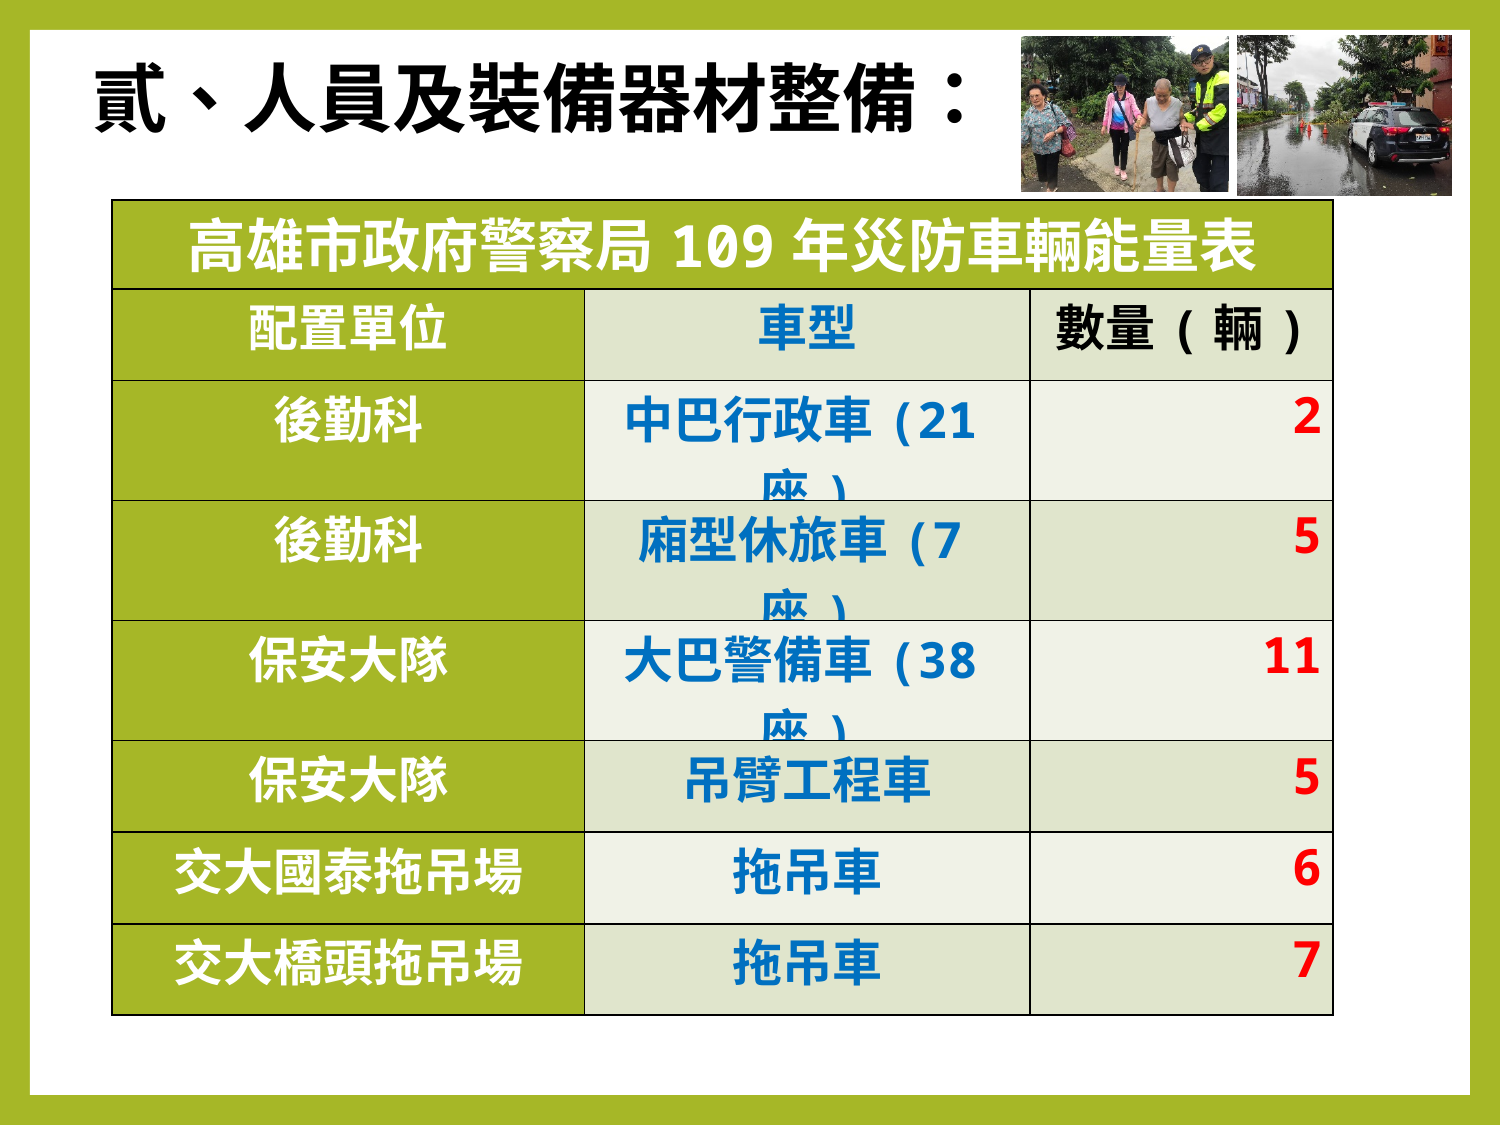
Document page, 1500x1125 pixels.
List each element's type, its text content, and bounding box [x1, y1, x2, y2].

table_cell 拖吊車 [585, 833, 1029, 923]
table_cell 中巴行政車(21座) [585, 381, 1029, 500]
table_cell 交大橋頭拖吊場 [113, 925, 584, 1014]
table_cell 大巴警備車(38座) [585, 621, 1029, 740]
picture [1237, 35, 1452, 197]
table_cell 6 [1031, 833, 1332, 923]
table_cell 保安大隊 [113, 621, 584, 740]
table_cell 後勤科 [113, 381, 584, 500]
table_cell 廂型休旅車(7座) [585, 501, 1029, 620]
picture [1021, 36, 1229, 192]
table_cell 車型 [585, 290, 1029, 380]
table_cell 2 [1031, 381, 1332, 500]
table_cell 保安大隊 [113, 741, 584, 831]
table_cell 5 [1031, 501, 1332, 620]
table_cell 11 [1031, 621, 1332, 740]
table_cell 配置單位 [113, 290, 584, 380]
table_header 高雄市政府警察局109年災防車輛能量表 [113, 201, 1332, 288]
table_cell 後勤科 [113, 501, 584, 620]
table_cell 吊臂工程車 [585, 741, 1029, 831]
table_cell 5 [1031, 741, 1332, 831]
text_box 貳、人員及裝備器材整備： [78, 43, 1008, 149]
table_cell 7 [1031, 925, 1332, 1014]
table_cell 拖吊車 [585, 925, 1029, 1014]
table_cell 數量(輛) [1031, 290, 1332, 380]
table_cell 交大國泰拖吊場 [113, 833, 584, 923]
